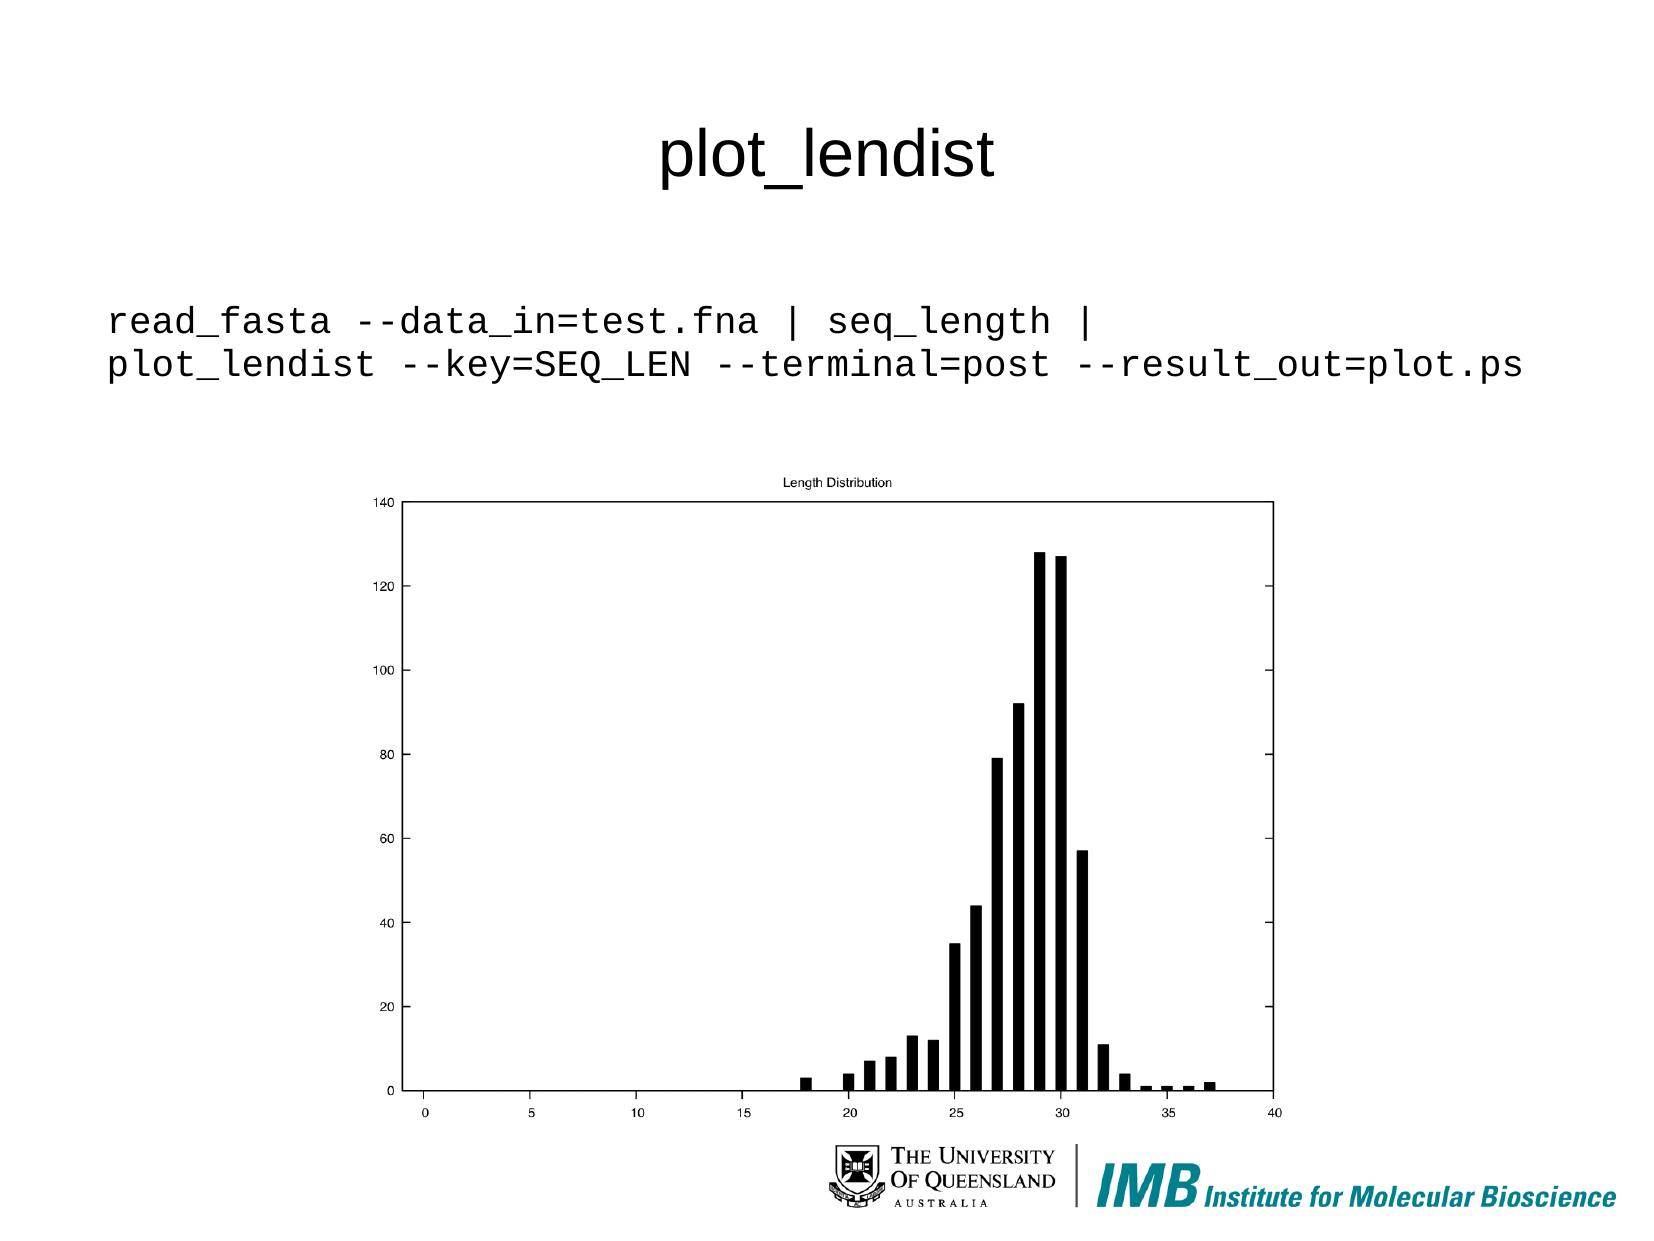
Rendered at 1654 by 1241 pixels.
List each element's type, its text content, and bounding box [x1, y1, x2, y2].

text_box read_fasta --data_in=test.fna | seq_length | plot_lendist --key=SEQ_LEN --terminal=post --result_out=plot.ps [91, 295, 1562, 396]
title plot_lendist [82, 56, 1571, 250]
picture [368, 469, 1286, 1123]
picture [826, 1142, 1618, 1211]
